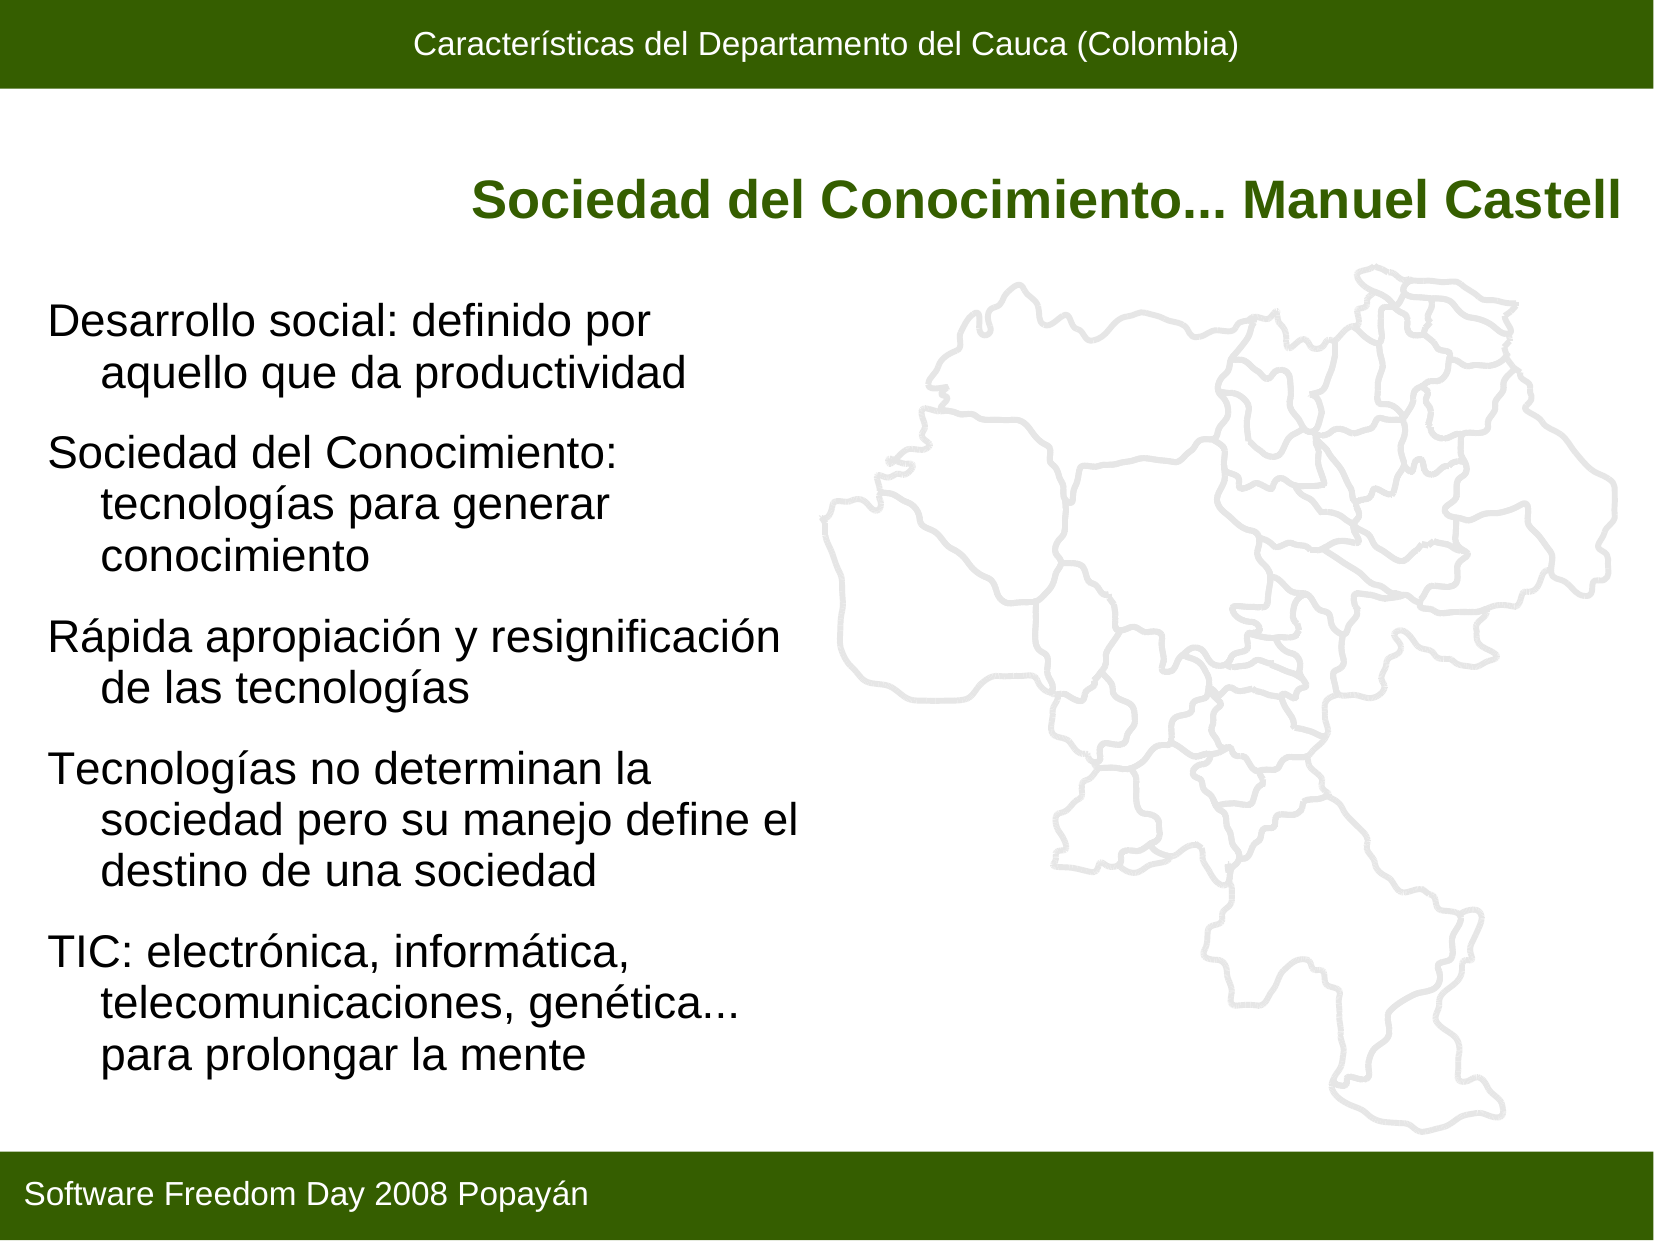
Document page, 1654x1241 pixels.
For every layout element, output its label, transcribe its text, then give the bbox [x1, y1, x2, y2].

list Desarrollo social: definido por aquello que da productividad Sociedad del Conocimiento: tecnologías para generar conocimiento Rápida apropiación y resignificación de las tecnologías Tecnologías no determinan la sociedad pero su manejo define el destino de una sociedad TIC: electrónica, informática, telecomunicaciones, genética... para prolongar la mente [29, 295, 808, 1122]
title Sociedad del Conocimiento... Manuel Castell [147, 147, 1625, 252]
